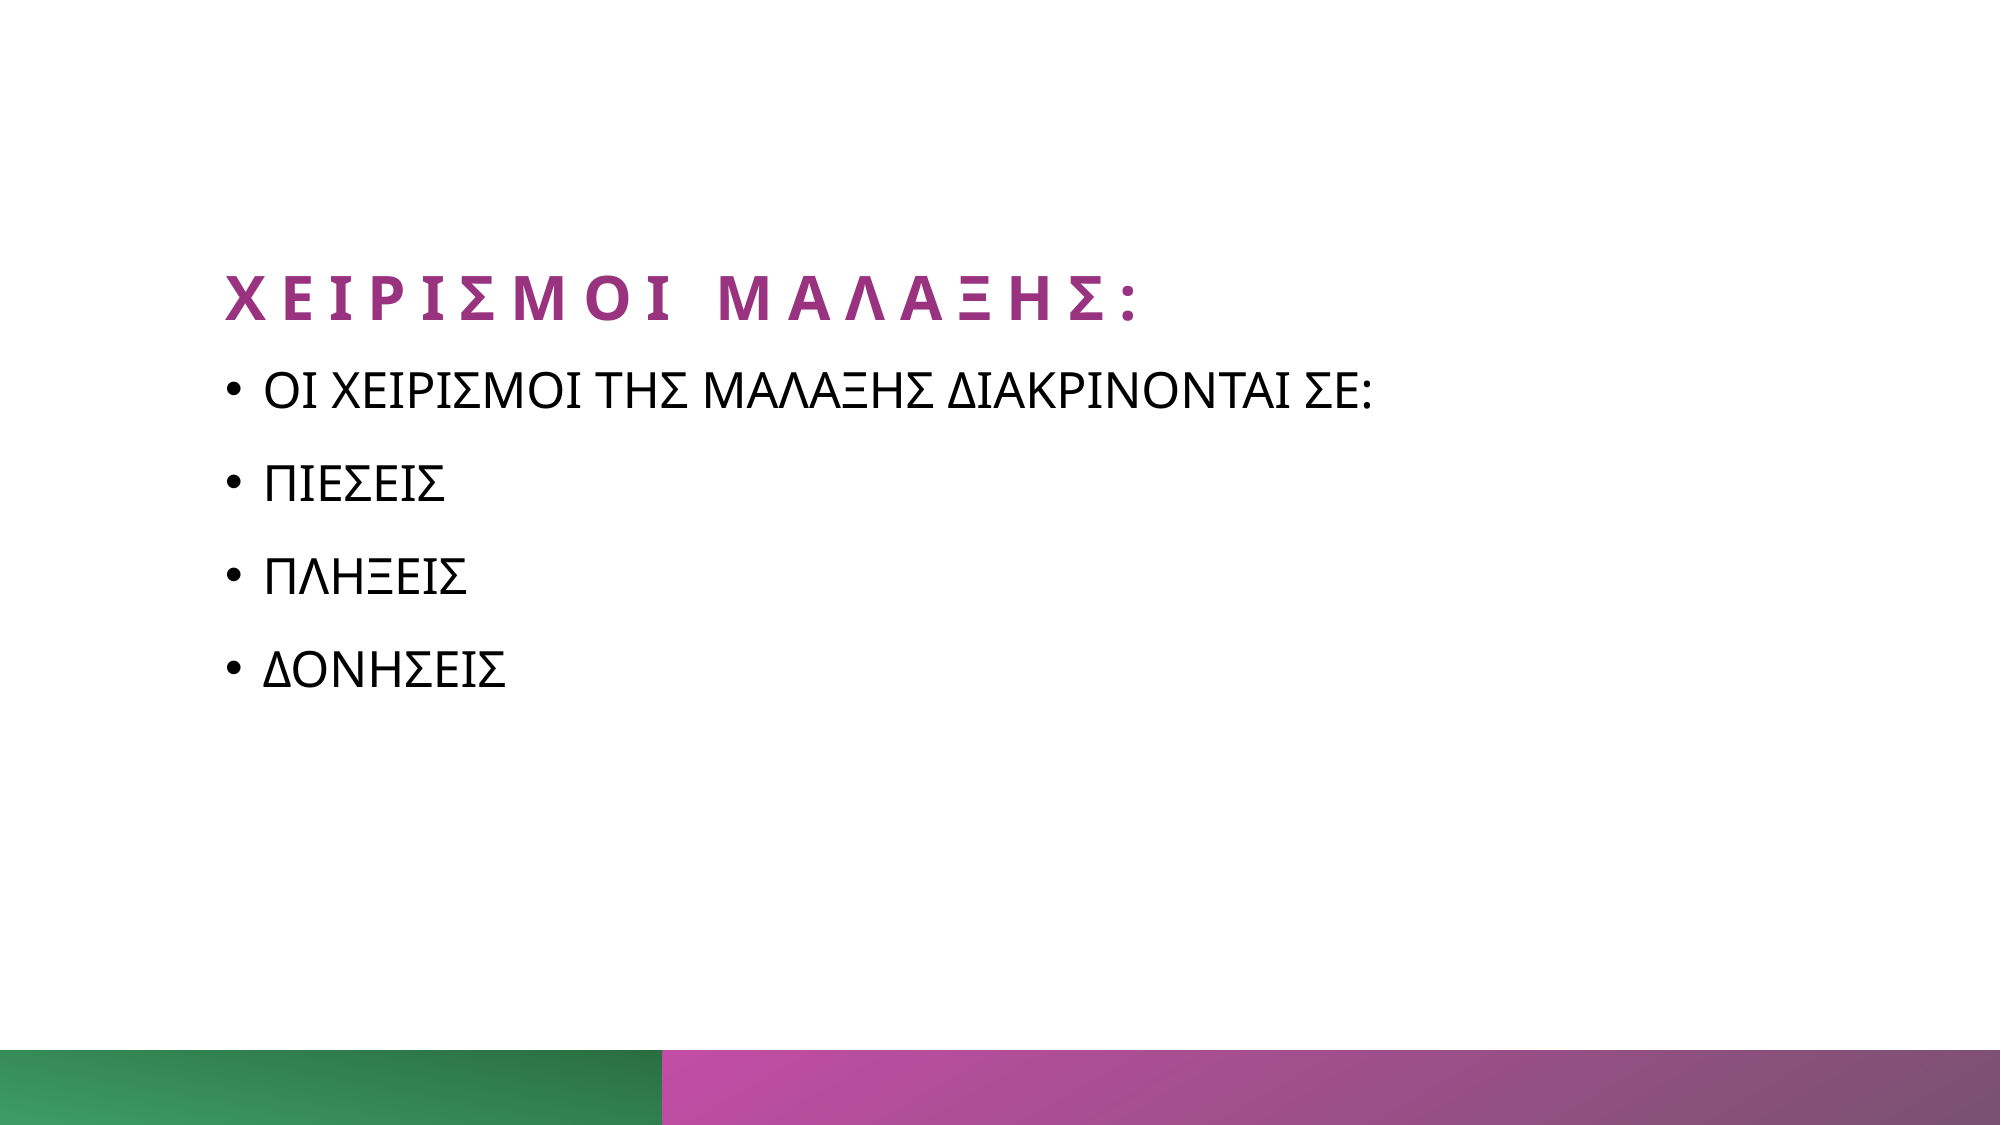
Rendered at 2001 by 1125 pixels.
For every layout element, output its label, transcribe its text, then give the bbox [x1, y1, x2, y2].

title ΧΕΙΡΙΣΜΟΙ ΜΑΛΑΞΗΣ: [225, 211, 1225, 334]
list ΟΙ ΧΕΙΡΙΣΜΟΙ ΤΗΣ ΜΑΛΑΞΗΣ ΔΙΑΚΡΙΝΟΝΤΑΙ ΣΕ: ΠΙΕΣΕΙΣ ΠΛΗΞΕΙΣ ΔΟΝΗΣΕΙΣ [225, 346, 1439, 768]
